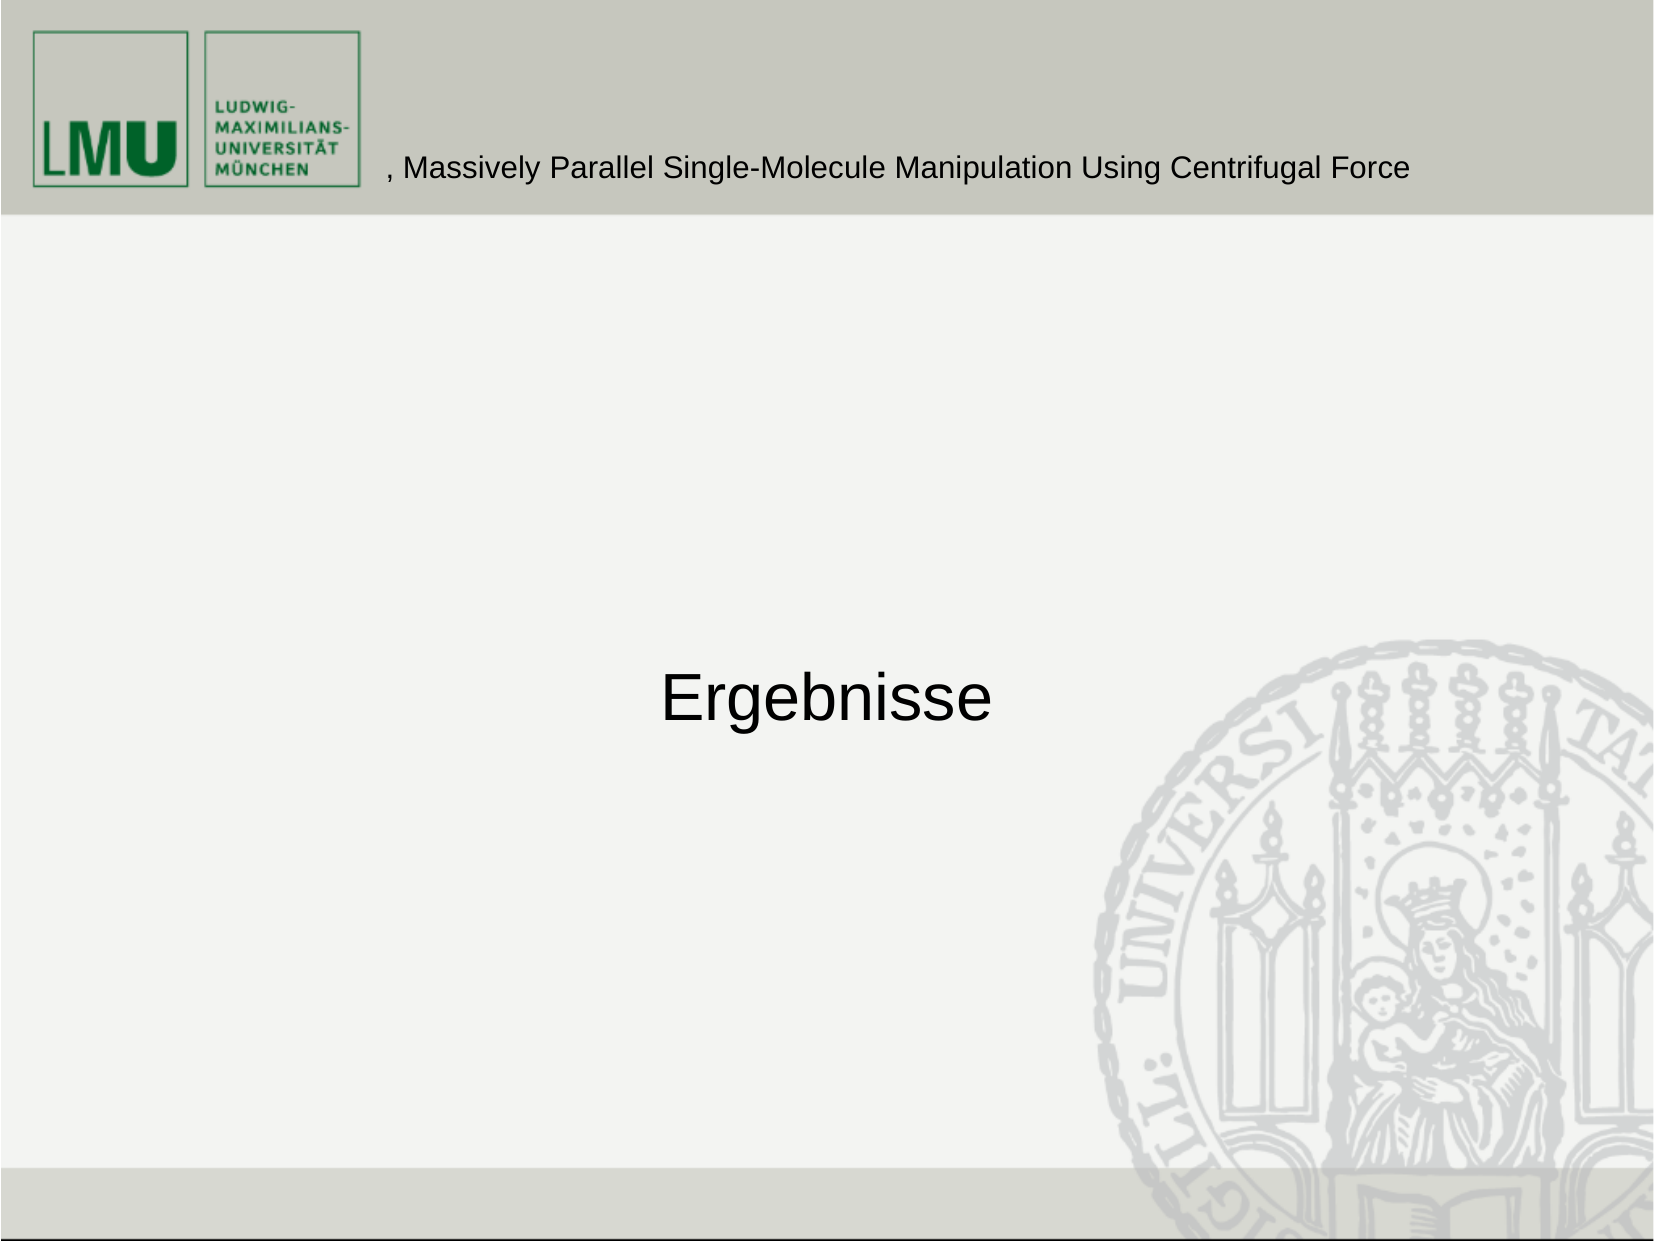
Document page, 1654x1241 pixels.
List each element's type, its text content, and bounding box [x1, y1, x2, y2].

subtitle Ergebnisse [23, 224, 1630, 1170]
text_box Philipp Lorenz, Massively Parallel Single-Molecule Manipulation Using Centrifugal Force [362, 142, 1619, 213]
picture [1, 0, 1654, 1241]
